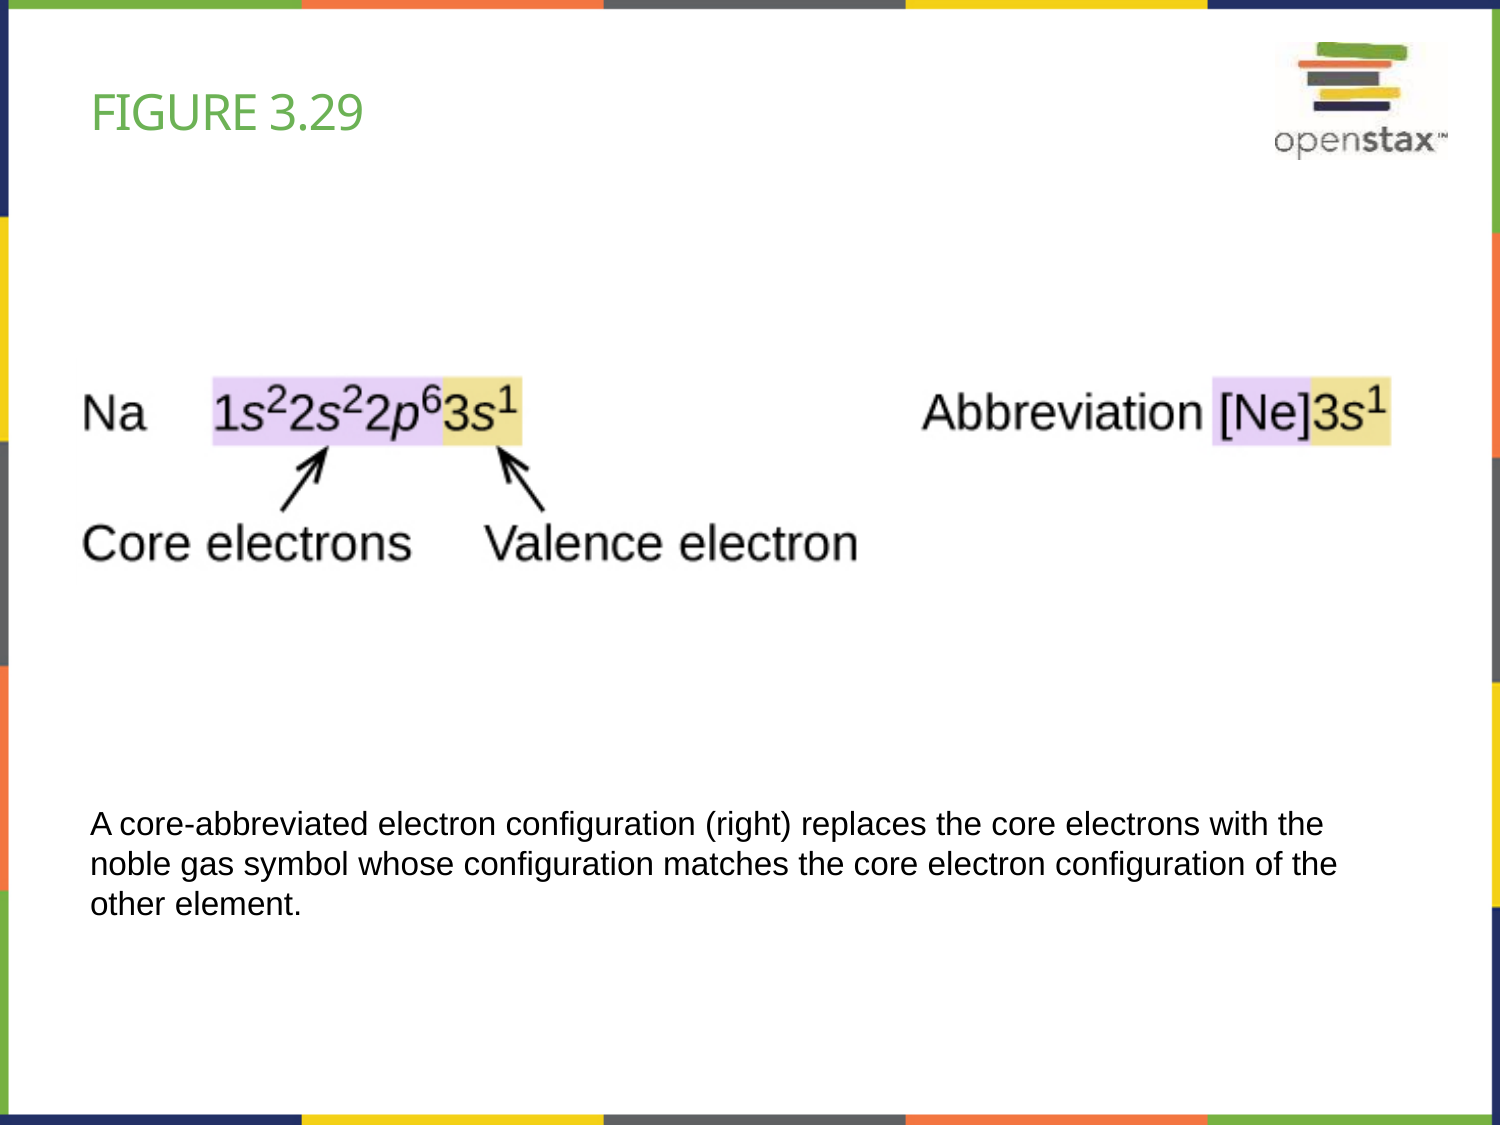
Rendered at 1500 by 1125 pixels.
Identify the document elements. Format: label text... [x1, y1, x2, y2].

picture [0, 0, 1500, 1125]
title Figure 3.29 [75, 39, 1398, 148]
list A core-abbreviated electron configuration (right) replaces the core electrons with the noble gas symbol whose configuration matches the core electron configuration of the other element. [75, 794, 1398, 986]
